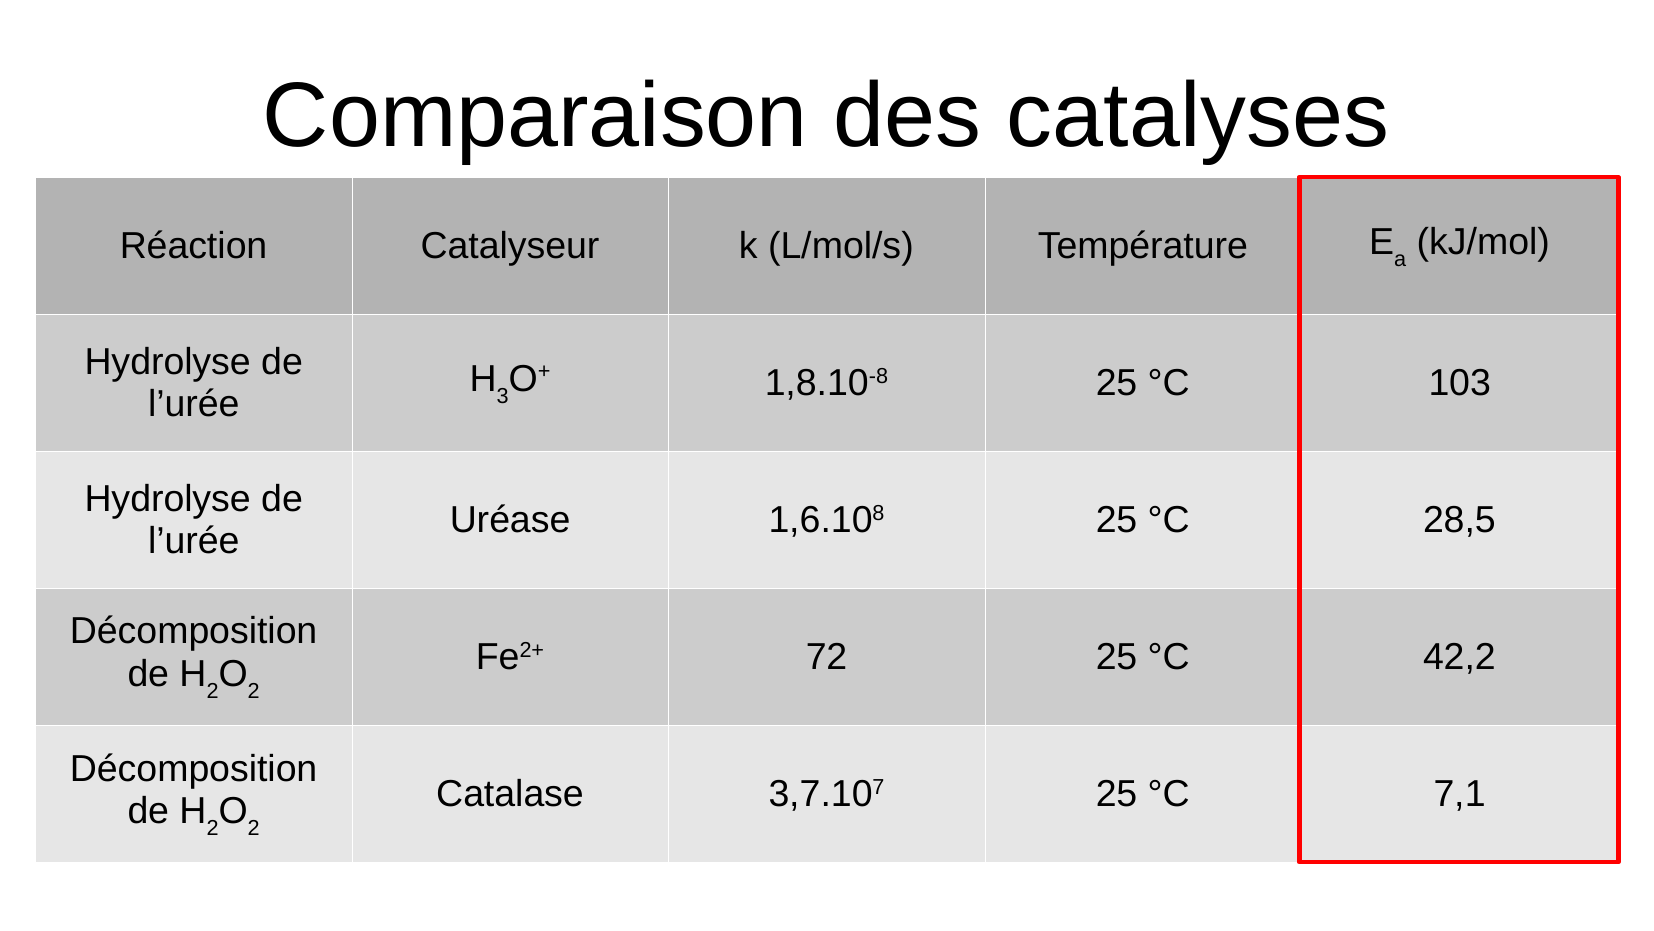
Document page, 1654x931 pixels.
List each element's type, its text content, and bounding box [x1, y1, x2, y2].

table_header Température [986, 178, 1297, 314]
table_cell 25 °C [986, 589, 1297, 725]
table_cell 1,6.108 [669, 452, 985, 588]
table_cell Uréase [353, 452, 668, 588]
table_cell 72 [669, 589, 985, 725]
title Comparaison des catalyses [82, 37, 1571, 177]
table_cell 25 °C [986, 315, 1297, 451]
table_cell 42,2 [1302, 589, 1616, 725]
table_cell 1,8.10-8 [669, 315, 985, 451]
table_header k (L/mol/s) [669, 178, 985, 314]
table_cell Décomposition de H2O2 [36, 726, 352, 862]
table_cell Fe2+ [353, 589, 668, 725]
table_cell Hydrolyse de l’urée [36, 452, 352, 588]
table_cell 7,1 [1302, 726, 1616, 860]
table_cell 3,7.107 [669, 726, 985, 862]
table_cell 25 °C [986, 726, 1297, 862]
table_cell 25 °C [986, 452, 1297, 588]
table_header Réaction [36, 178, 352, 314]
table_cell Hydrolyse de l’urée [36, 315, 352, 451]
table_cell 28,5 [1302, 452, 1616, 588]
table_cell 103 [1302, 315, 1616, 451]
table_header Ea (kJ/mol) [1302, 179, 1616, 314]
table_header Catalyseur [353, 178, 668, 314]
table_cell Décomposition de H2O2 [36, 589, 352, 725]
table_cell H3O+ [353, 315, 668, 451]
table_cell Catalase [353, 726, 668, 862]
